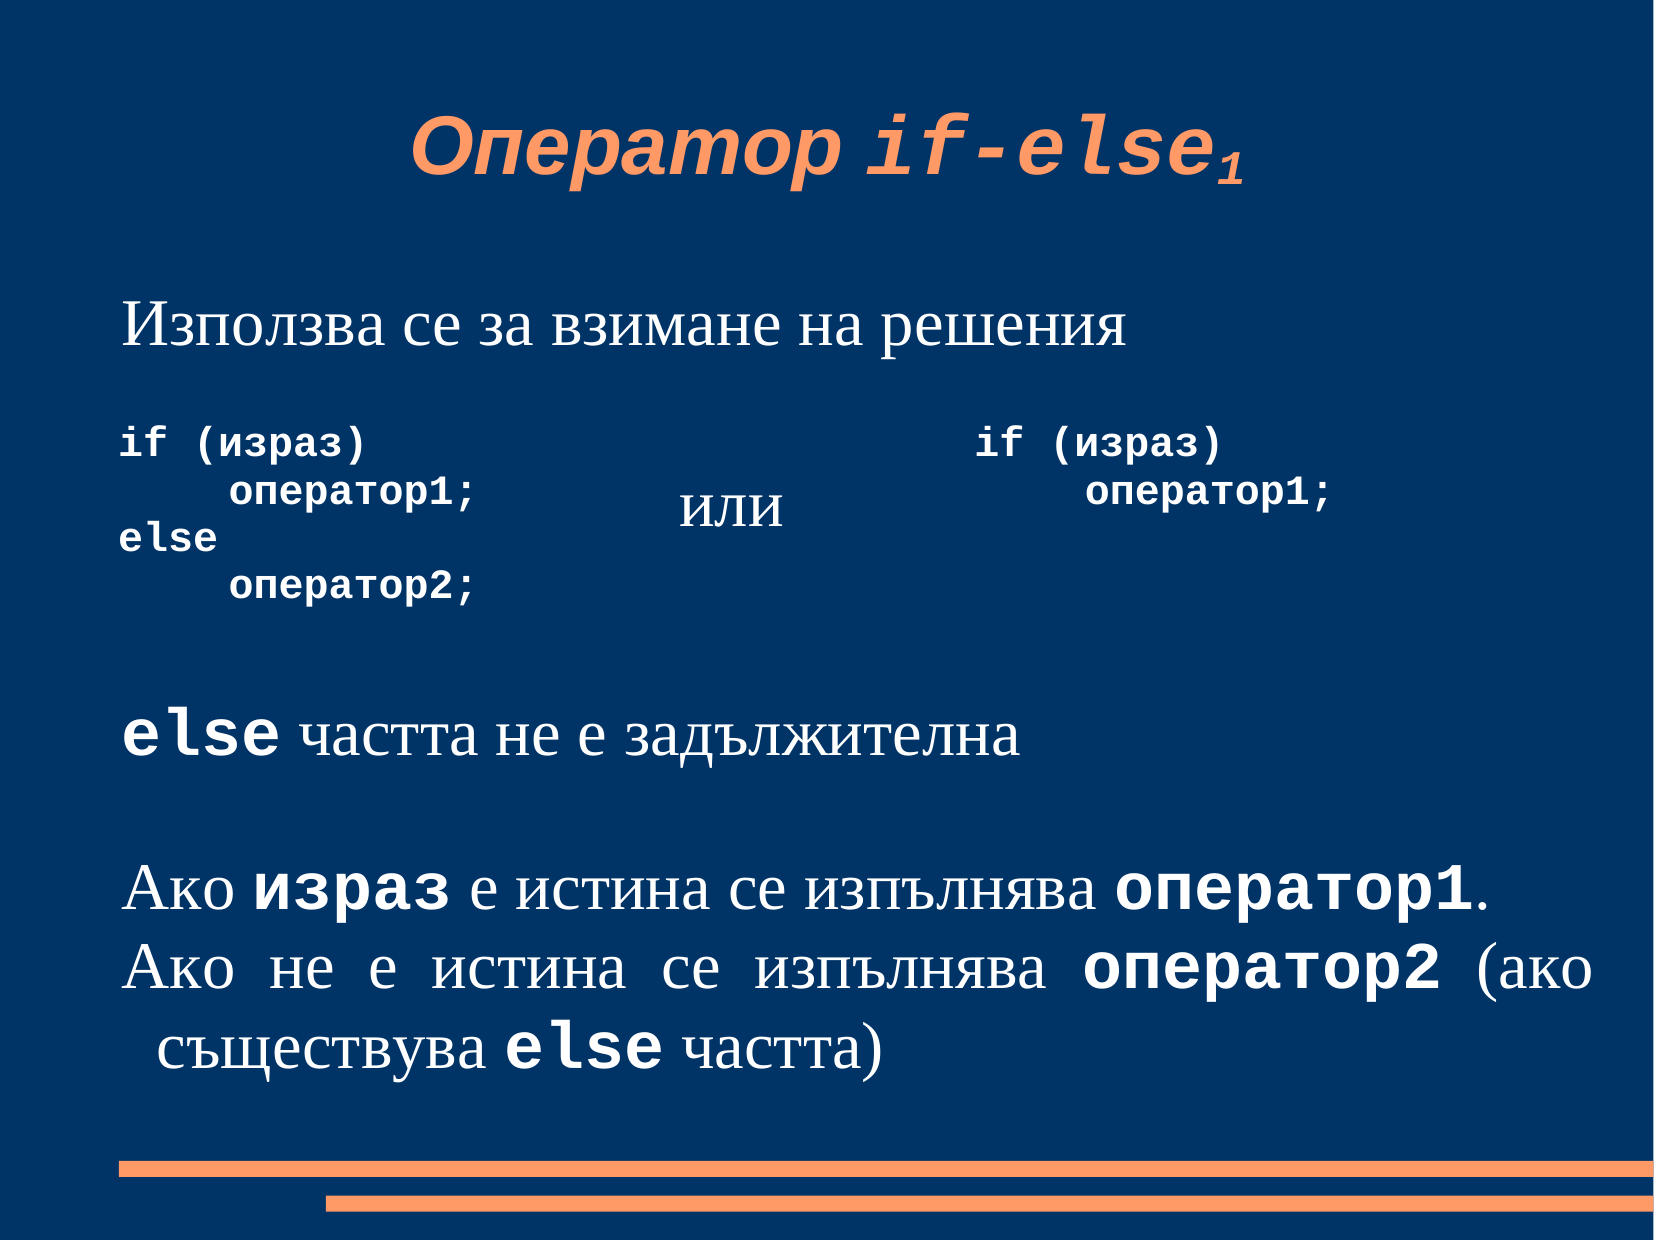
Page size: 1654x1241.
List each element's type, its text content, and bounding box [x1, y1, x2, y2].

text_box Използва се за взимане на решения [121, 236, 1595, 409]
text_box if (израз) оператор1; [974, 413, 1447, 621]
text_box else частта не е задължителна Ако израз е истина се изпълнява оператор1. Ако не е истина се изпълнява оператор2 (ако съществува else частта) [121, 696, 1595, 1163]
text_box или [679, 417, 798, 591]
text_box if (израз) оператор1; else оператор2; [118, 413, 591, 621]
title Оператор if-else1 [121, 46, 1534, 236]
